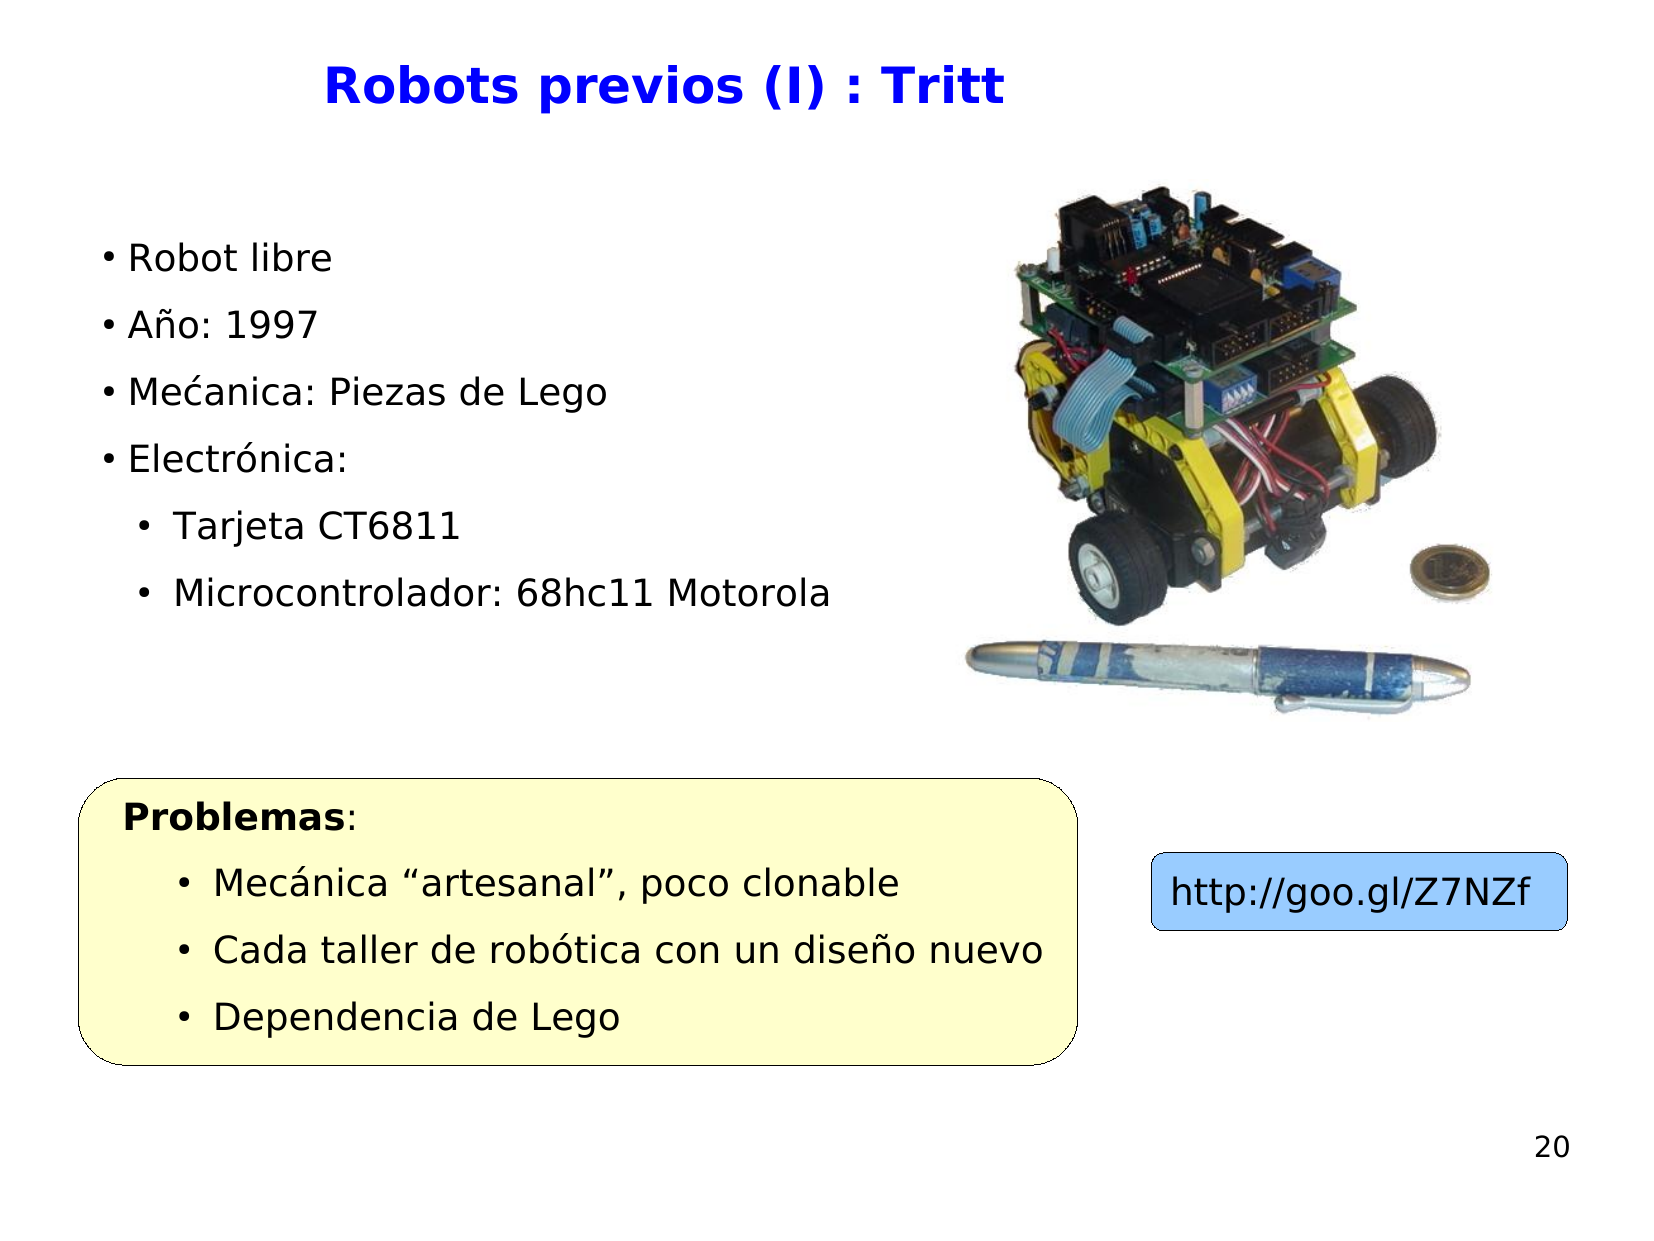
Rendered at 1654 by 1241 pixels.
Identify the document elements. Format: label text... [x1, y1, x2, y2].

text_box Robot libre Año: 1997 Mećanica: Piezas de Lego Electrónica: Tarjeta CT6811 Microcontrolador: 68hc11 Motorola [87, 229, 946, 624]
picture [946, 179, 1520, 722]
text_box [78, 778, 1078, 1066]
text_box [1158, 852, 1568, 931]
text_box Robots previos (I) : Tritt [308, 49, 1022, 123]
text_box http://goo.gl/Z7NZf [1230, 863, 1561, 922]
text_box Problemas: [107, 788, 381, 848]
text_box Mecánica “artesanal”, poco clonable Cada taller de robótica con un diseño nuevo Dependencia de Lego [127, 854, 1230, 1047]
